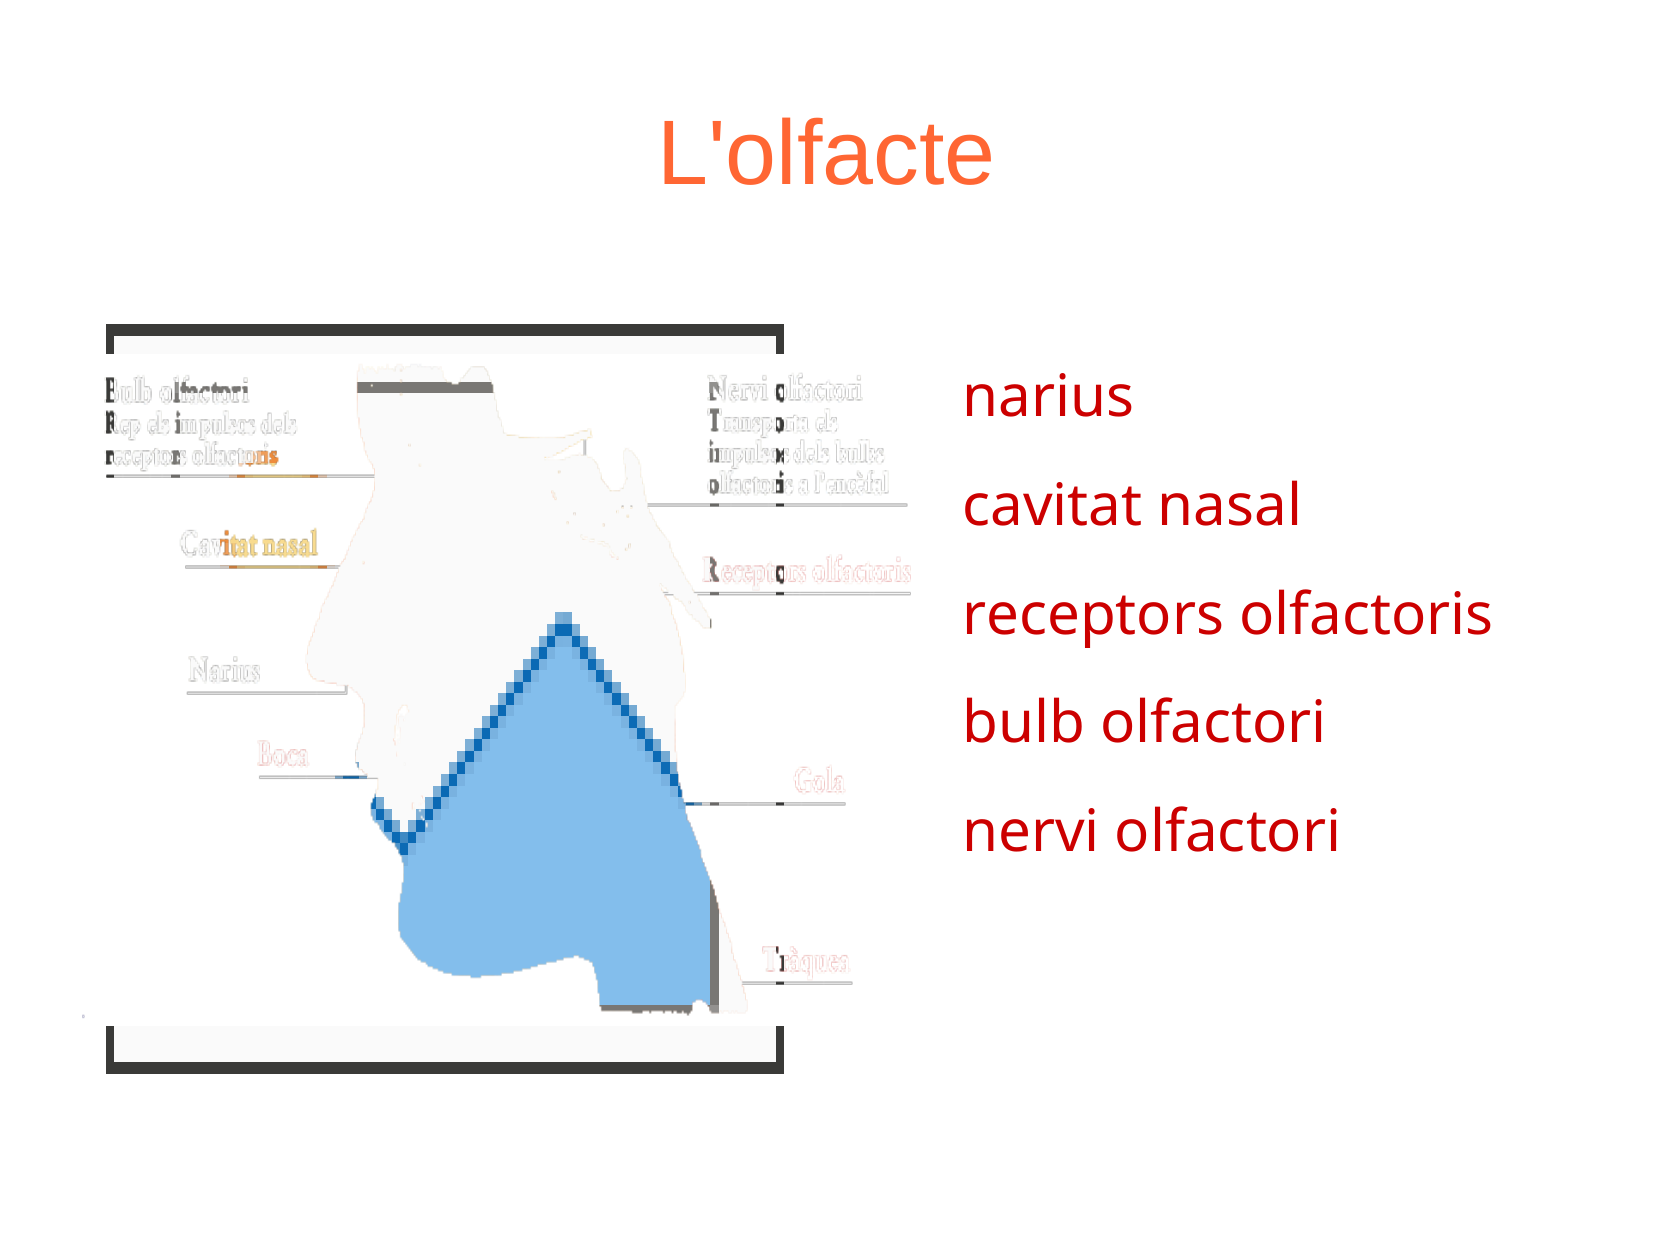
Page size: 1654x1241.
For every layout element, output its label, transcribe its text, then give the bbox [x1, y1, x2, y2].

title L'olfacte [82, 56, 1571, 250]
picture [81, 290, 916, 1109]
list narius cavitat nasal receptors olfactoris bulb olfactori nervi olfactori [944, 354, 1595, 945]
